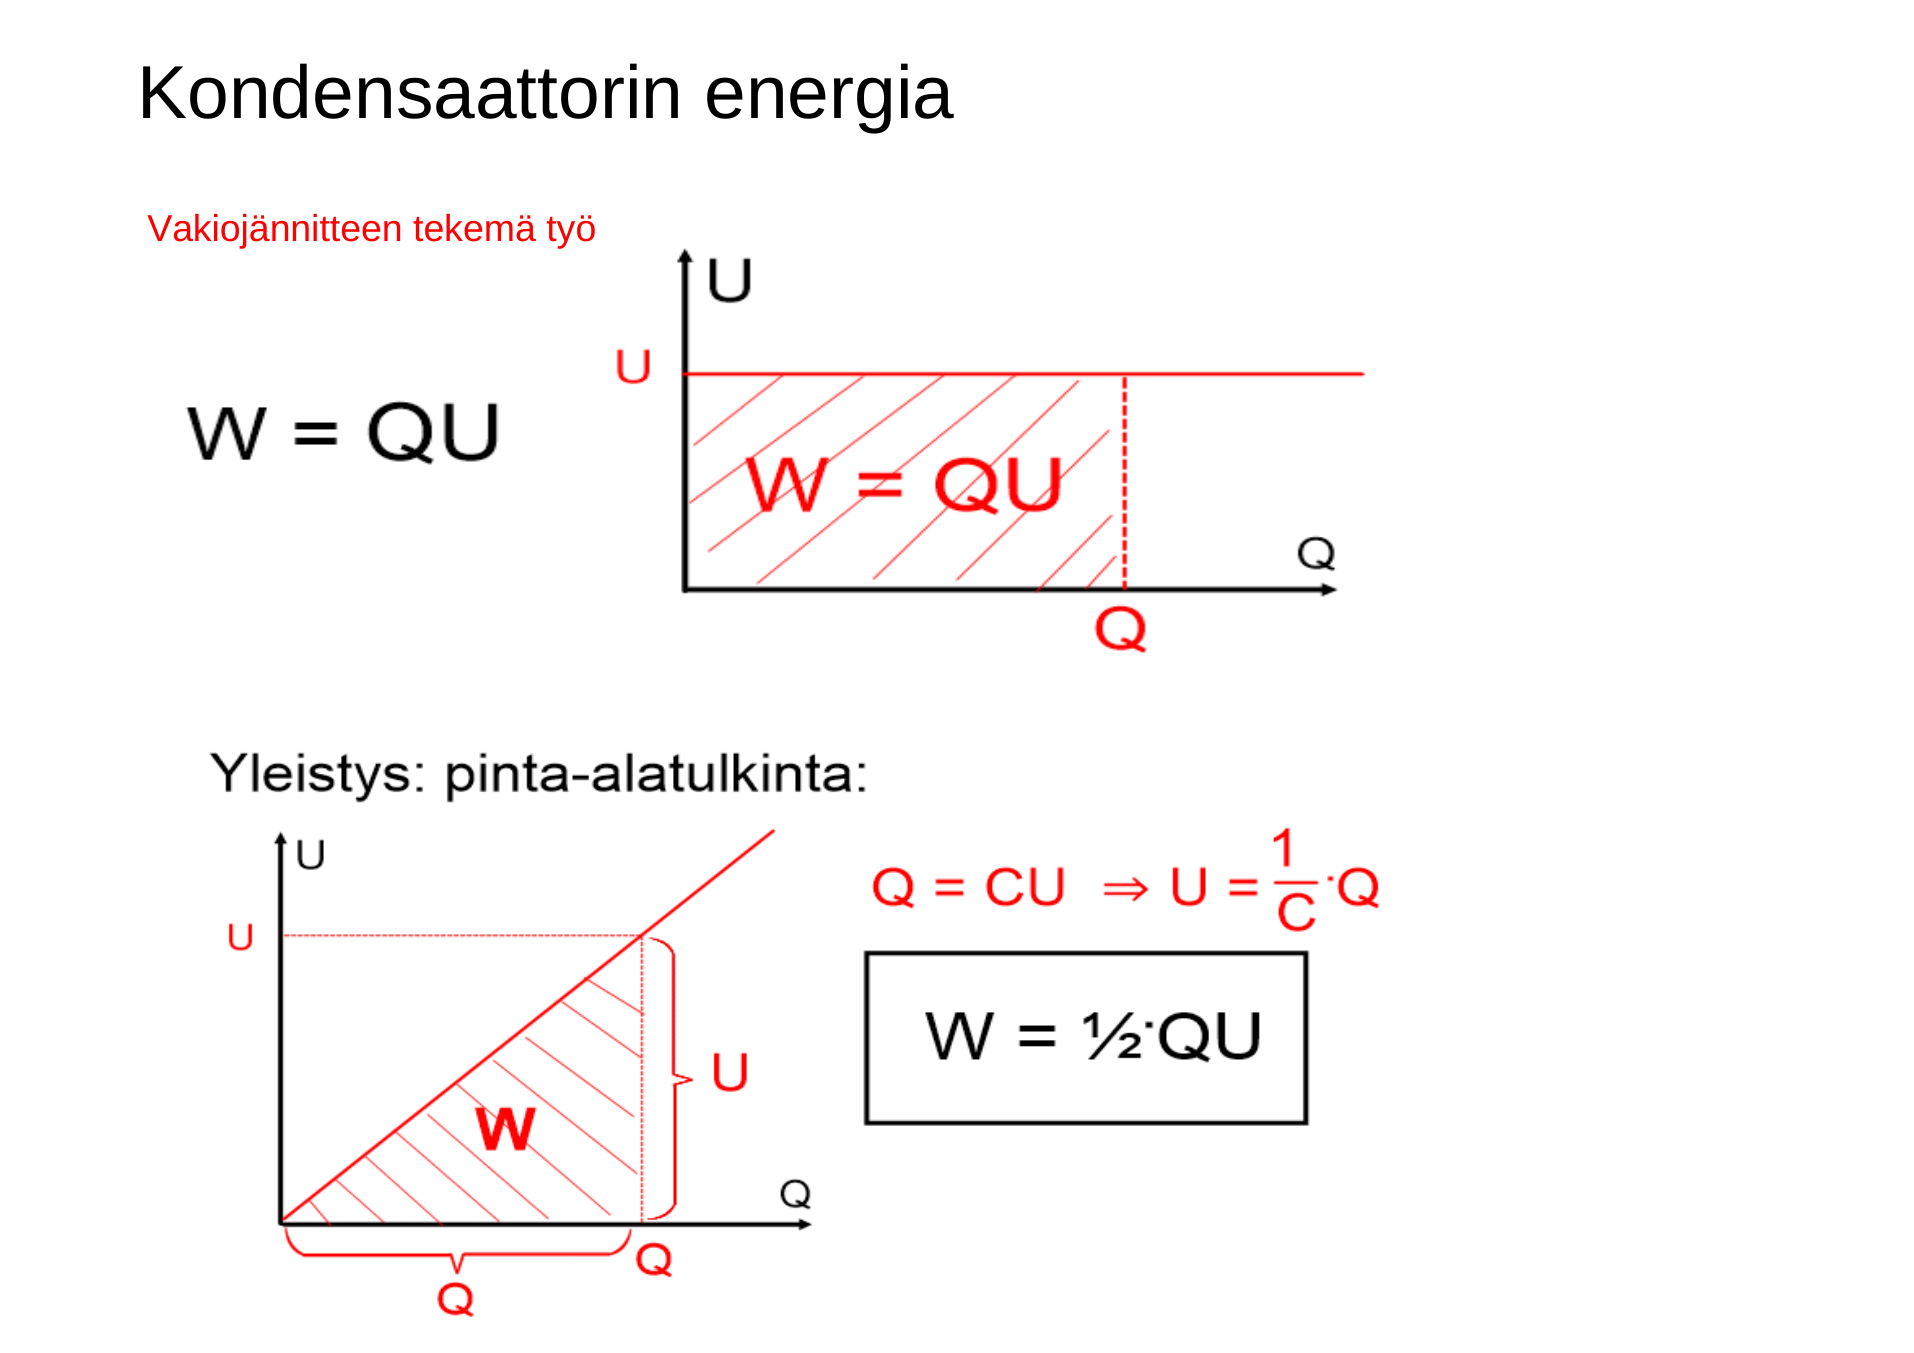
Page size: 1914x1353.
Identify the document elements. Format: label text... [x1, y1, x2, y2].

text_box Kondensaattorin energia [122, 38, 1504, 330]
picture [132, 186, 1449, 1340]
text_box Vakiojännitteen tekemä työ [132, 200, 612, 258]
